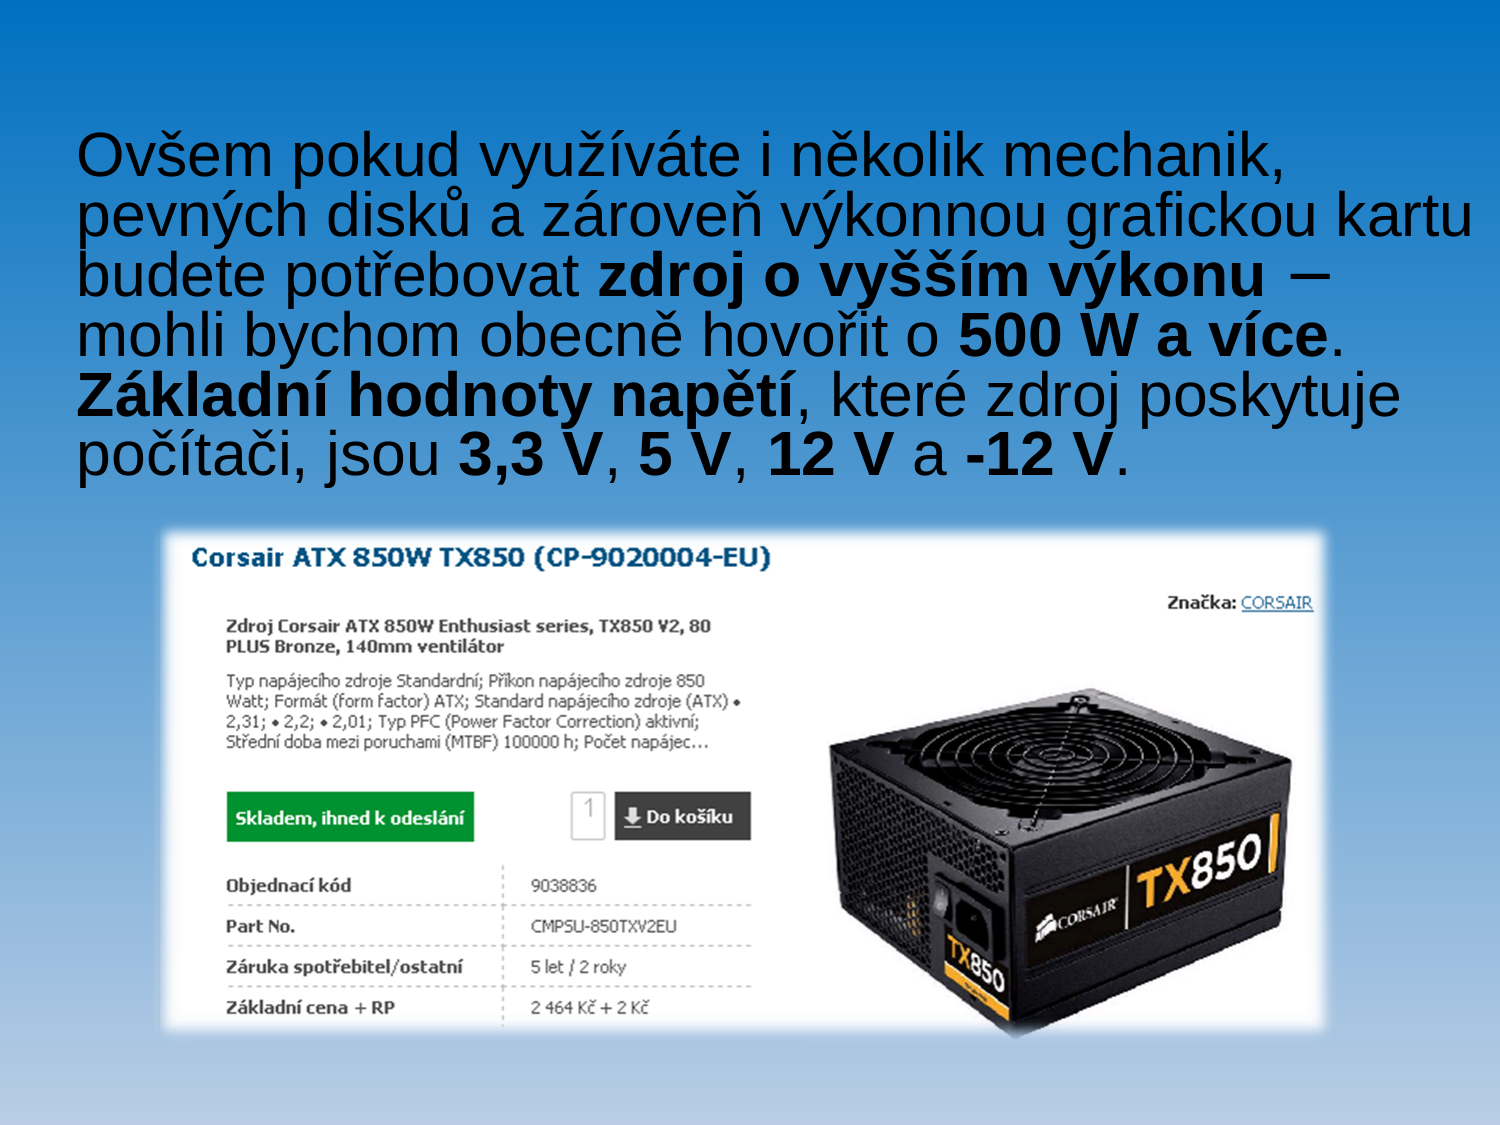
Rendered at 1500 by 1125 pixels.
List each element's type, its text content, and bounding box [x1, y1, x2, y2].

list Ovšem pokud využíváte i několik mechanik, pevných disků a zároveň výkonnou grafickou kartu budete potřebovat zdroj o vyšším výkonu − mohli bychom obecně hovořit o 500 W a více. Základní hodnoty napětí, které zdroj poskytuje počítači, jsou 3,3 V, 5 V, 12 V a -12 V. [5, 120, 1500, 666]
picture [147, 515, 1341, 1047]
